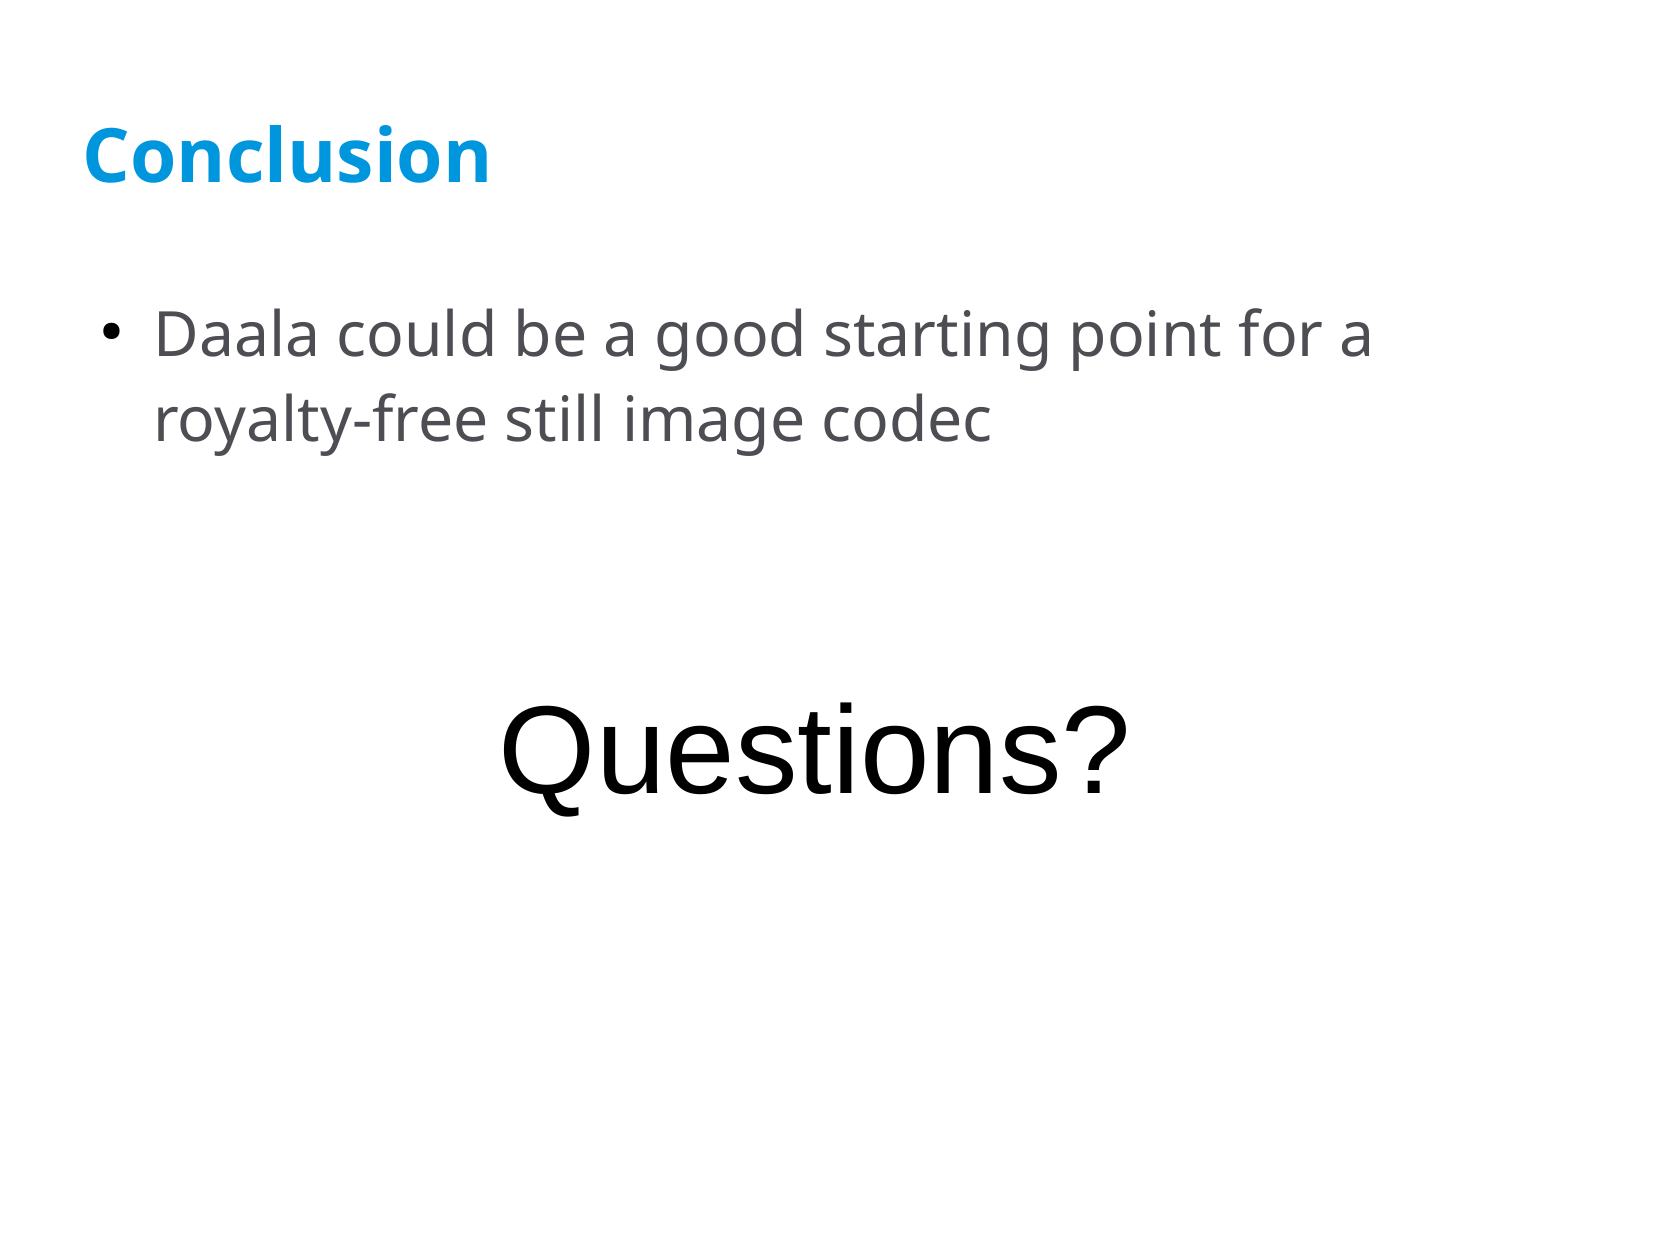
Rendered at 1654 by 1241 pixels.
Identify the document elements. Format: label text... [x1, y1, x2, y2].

title Conclusion [82, 49, 1571, 257]
text_box Questions? [484, 673, 1147, 828]
list Daala could be a good starting point for a royalty-free still image codec [82, 290, 1571, 1123]
